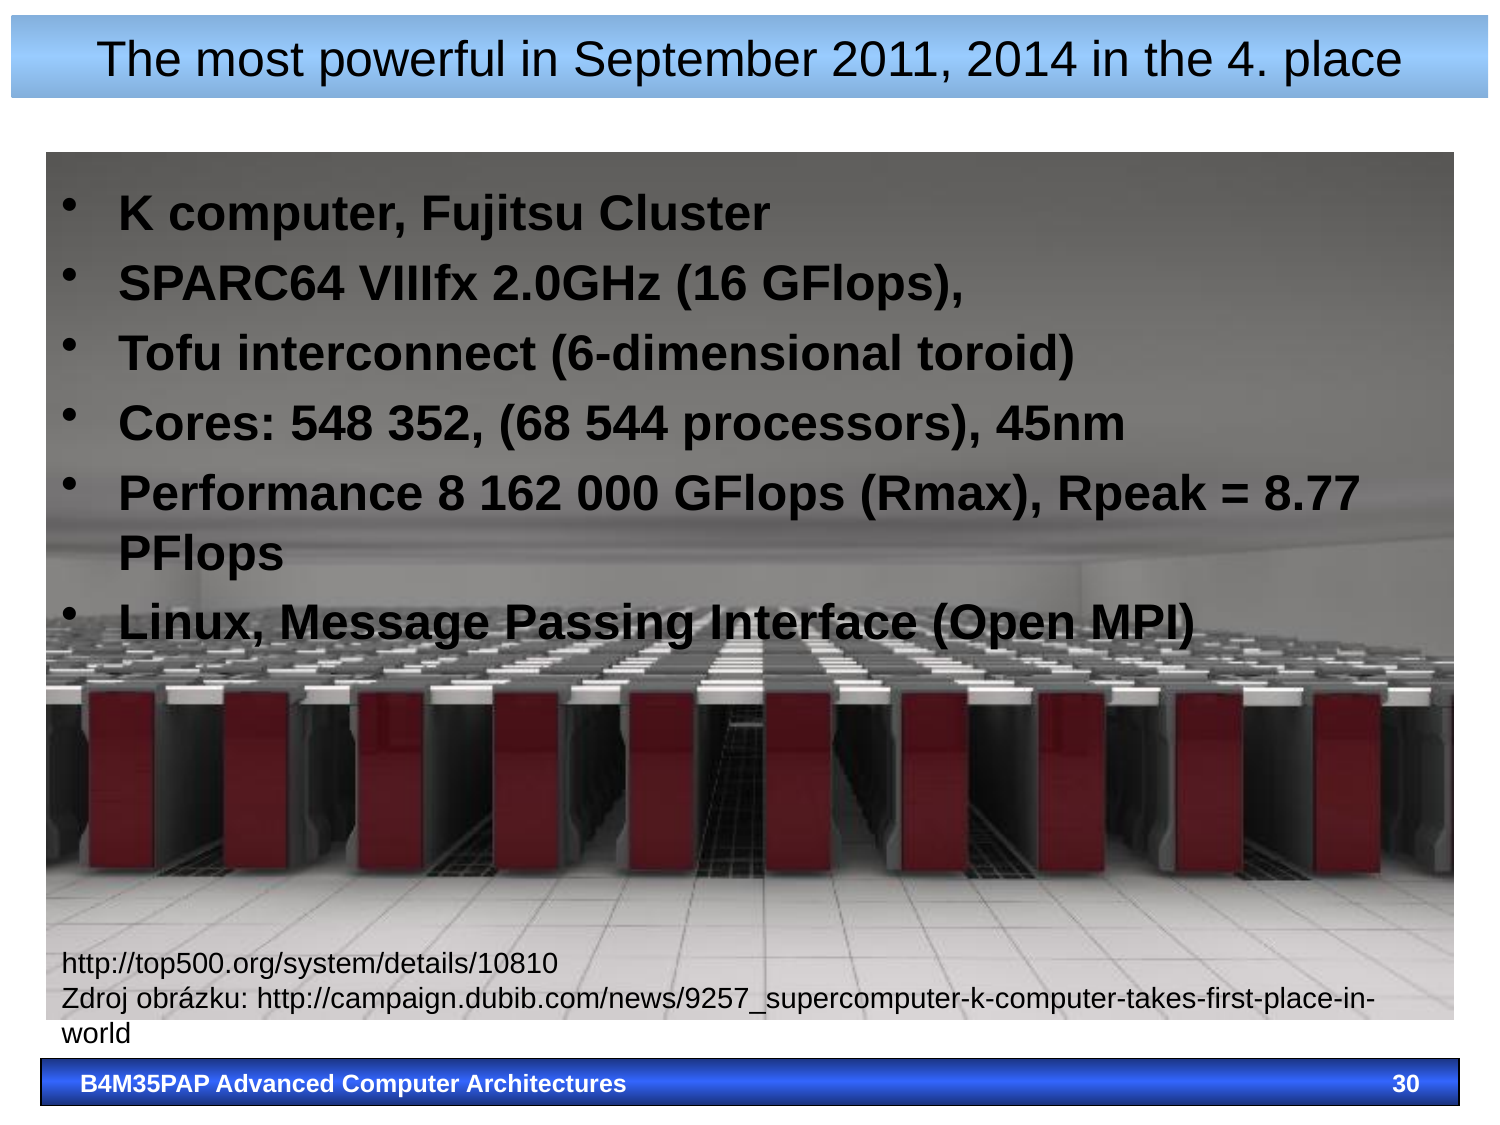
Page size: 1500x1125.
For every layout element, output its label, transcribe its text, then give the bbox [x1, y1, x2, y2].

text_box http://top500.org/system/details/10810 Zdroj obrázku: http://campaign.dubib.com/news/9257_supercomputer-k-computer-takes-first-place-in-world [46, 937, 1454, 1058]
title The most powerful in September 2011, 2014 in the 4. place [11, 15, 1489, 98]
text_box K computer, Fujitsu Cluster SPARC64 VIIIfx 2.0GHz (16 GFlops), Tofu interconnect (6-dimensional toroid) Cores: 548 352, (68 544 processors), 45nm Performance 8 162 000 GFlops (Rmax), Rpeak = 8.77 PFlops Linux, Message Passing Interface (Open MPI) [46, 172, 1465, 1000]
picture [46, 152, 1454, 172]
